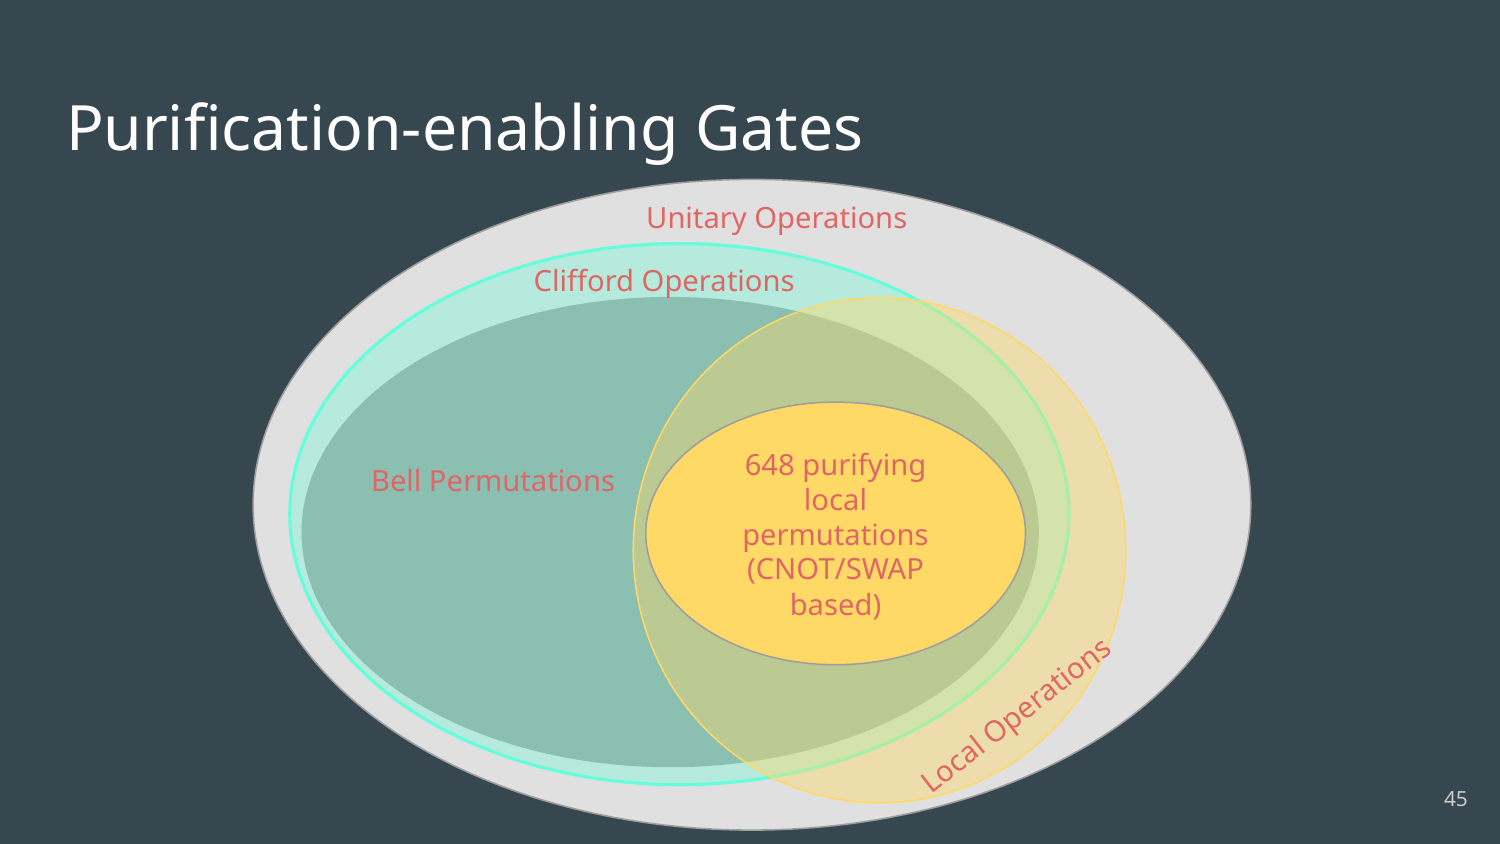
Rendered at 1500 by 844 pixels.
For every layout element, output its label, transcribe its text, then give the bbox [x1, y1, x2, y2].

subtitle Clifford Operations [518, 241, 811, 318]
subtitle Unitary Operations [631, 179, 923, 256]
title Purification-enabling Gates [51, 72, 1449, 167]
subtitle Bell Permutations [356, 441, 648, 518]
text_box 648 purifying local permutations (CNOT/SWAP based) [645, 402, 1026, 665]
text_box [253, 189, 1251, 831]
subtitle Local Operations [888, 584, 1165, 825]
slide_number <number> [1392, 767, 1483, 833]
